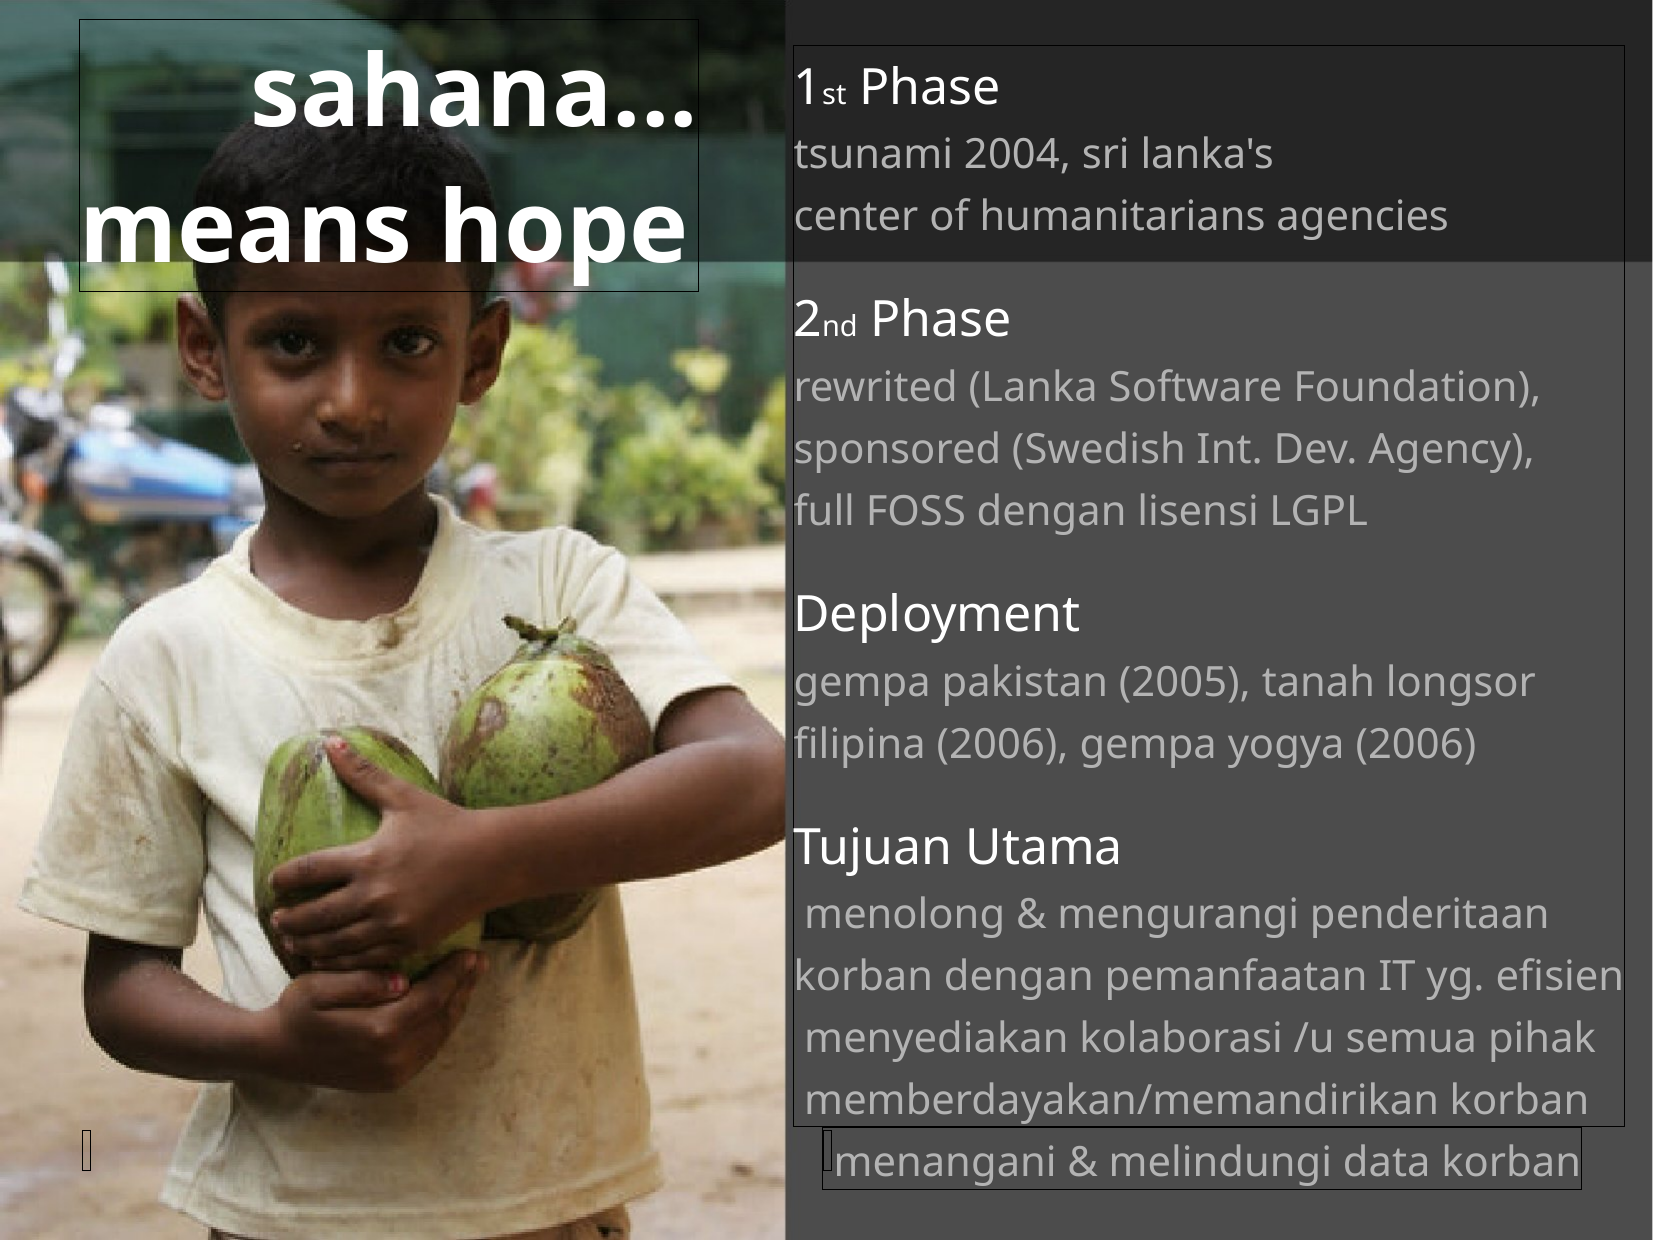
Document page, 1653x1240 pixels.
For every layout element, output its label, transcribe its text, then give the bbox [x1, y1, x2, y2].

text_box sahana... means hope [79, 19, 699, 292]
text_box 1st Phase tsunami 2004, sri lanka's center of humanitarians agencies 2nd Phase rewrited (Lanka Software Foundation), sponsored (Swedish Int. Dev. Agency), full FOSS dengan lisensi LGPL Deployment gempa pakistan (2005), tanah longsor filipina (2006), gempa yogya (2006) Tujuan Utama ­ menolong & mengurangi penderitaan korban dengan pemanfaatan IT yg. efisien ­ menyediakan kolaborasi /u semua pihak ­ memberdayakan/memandirikan korban [793, 45, 1625, 1127]
picture [0, 0, 1653, 1240]
text_box ­ menangani & melindungi data korban [822, 1127, 1582, 1190]
